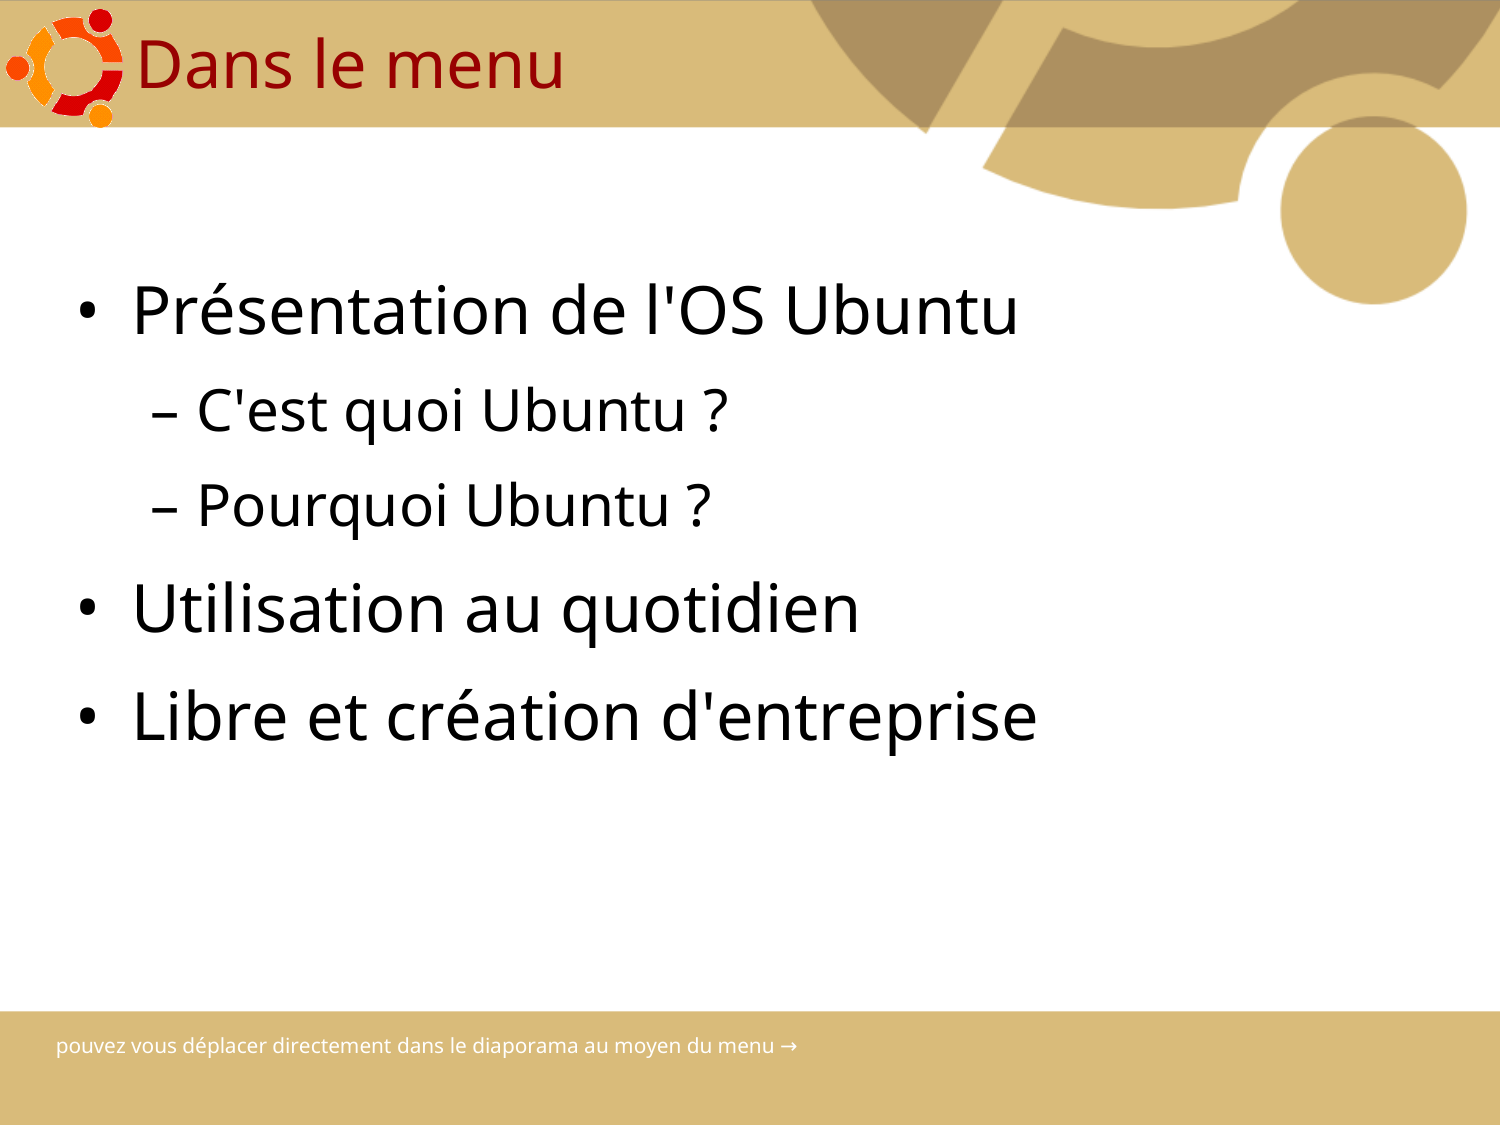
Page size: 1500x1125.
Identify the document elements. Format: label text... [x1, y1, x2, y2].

picture [0, 0, 1500, 557]
list Présentation de l'OS Ubuntu C'est quoi Ubuntu ? Pourquoi Ubuntu ? Utilisation au quotidien Libre et création d'entreprise [75, 262, 1425, 991]
title Dans le menu [135, 0, 1417, 152]
